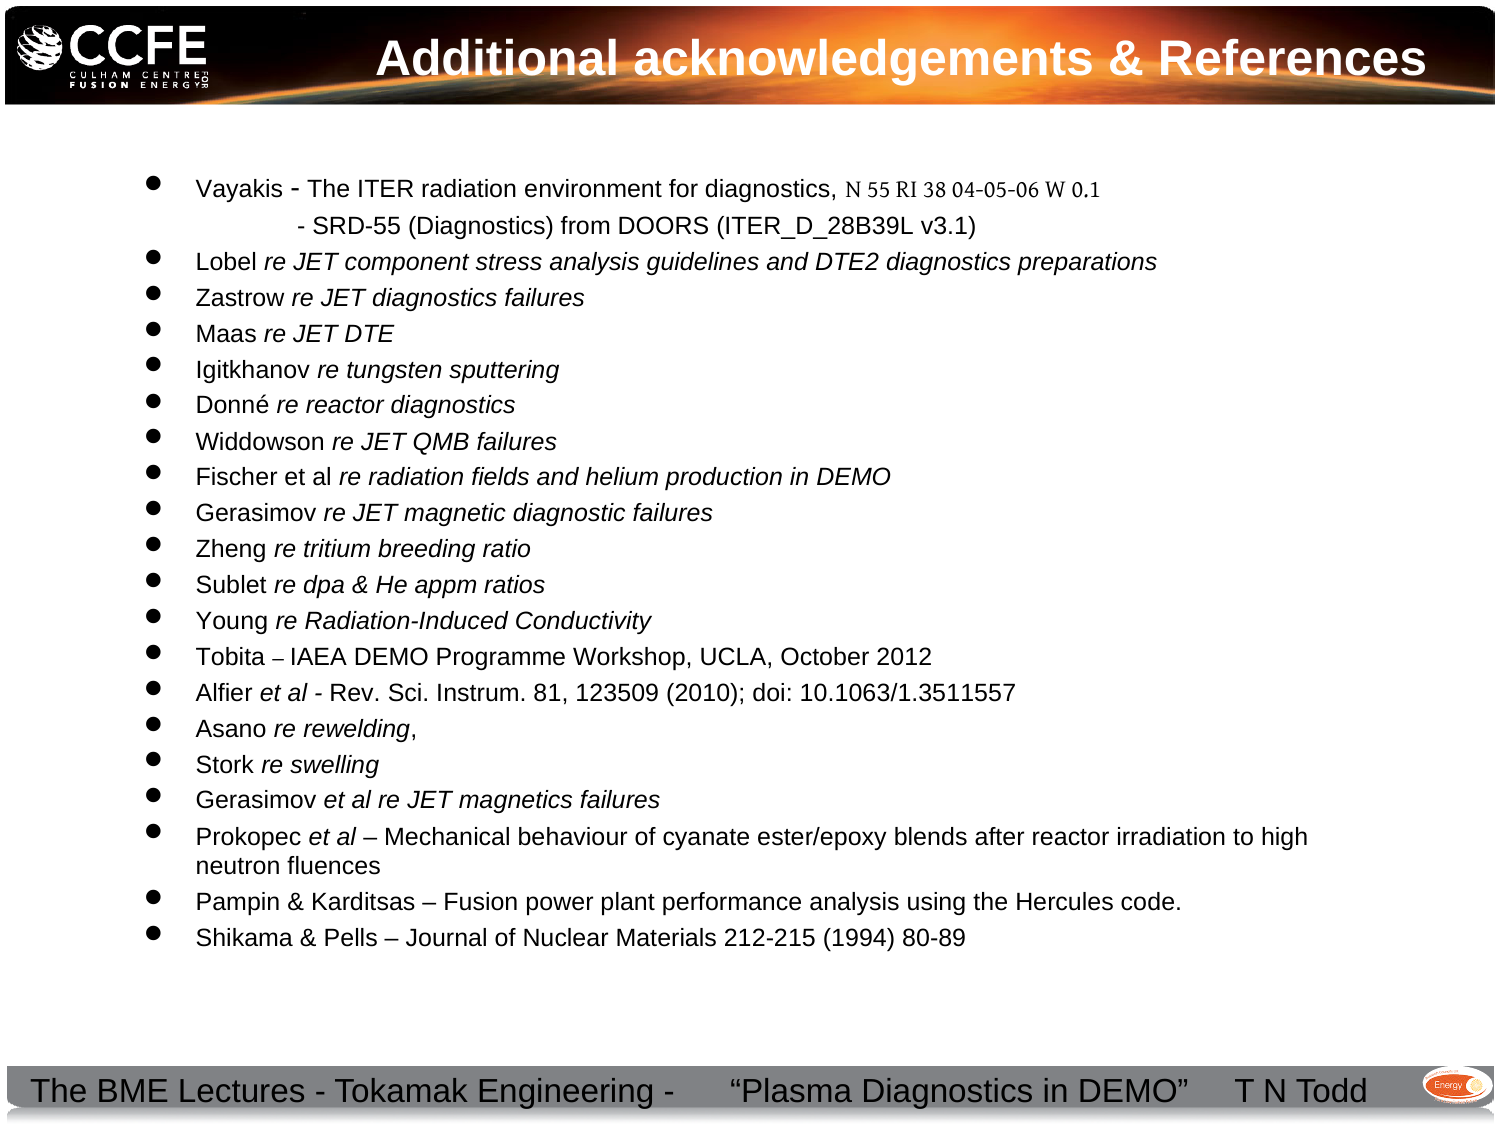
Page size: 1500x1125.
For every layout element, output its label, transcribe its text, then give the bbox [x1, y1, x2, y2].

text_box Vayakis - The ITER radiation environment for diagnostics, N 55 RI 38 04-05-06 W 0.1 - SRD-55 (Diagnostics) from DOORS (ITER_D_28B39L v3.1) Lobel re JET component stress analysis guidelines and DTE2 diagnostics preparations Zastrow re JET diagnostics failures Maas re JET DTE Igitkhanov re tungsten sputtering Donné re reactor diagnostics Widdowson re JET QMB failures Fischer et al re radiation fields and helium production in DEMO Gerasimov re JET magnetic diagnostic failures Zheng re tritium breeding ratio Sublet re dpa & He appm ratios Young re Radiation-Induced Conductivity Tobita – IAEA DEMO Programme Workshop, UCLA, October 2012 Alfier et al - Rev. Sci. Instrum. 81, 123509 (2010); doi: 10.1063/1.3511557 Asano re rewelding, Stork re swelling Gerasimov et al re JET magnetics failures Prokopec et al – Mechanical behaviour of cyanate ester/epoxy blends after reactor irradiation to high neutron fluences Pampin & Karditsas – Fusion power plant performance analysis using the Hercules code. Shikama & Pells – Journal of Nuclear Materials 212-215 (1994) 80-89 [112, 160, 1400, 1000]
picture [7, 1066, 1494, 1125]
picture [5, 6, 1495, 105]
text_box Additional acknowledgements & References [360, 15, 1491, 95]
